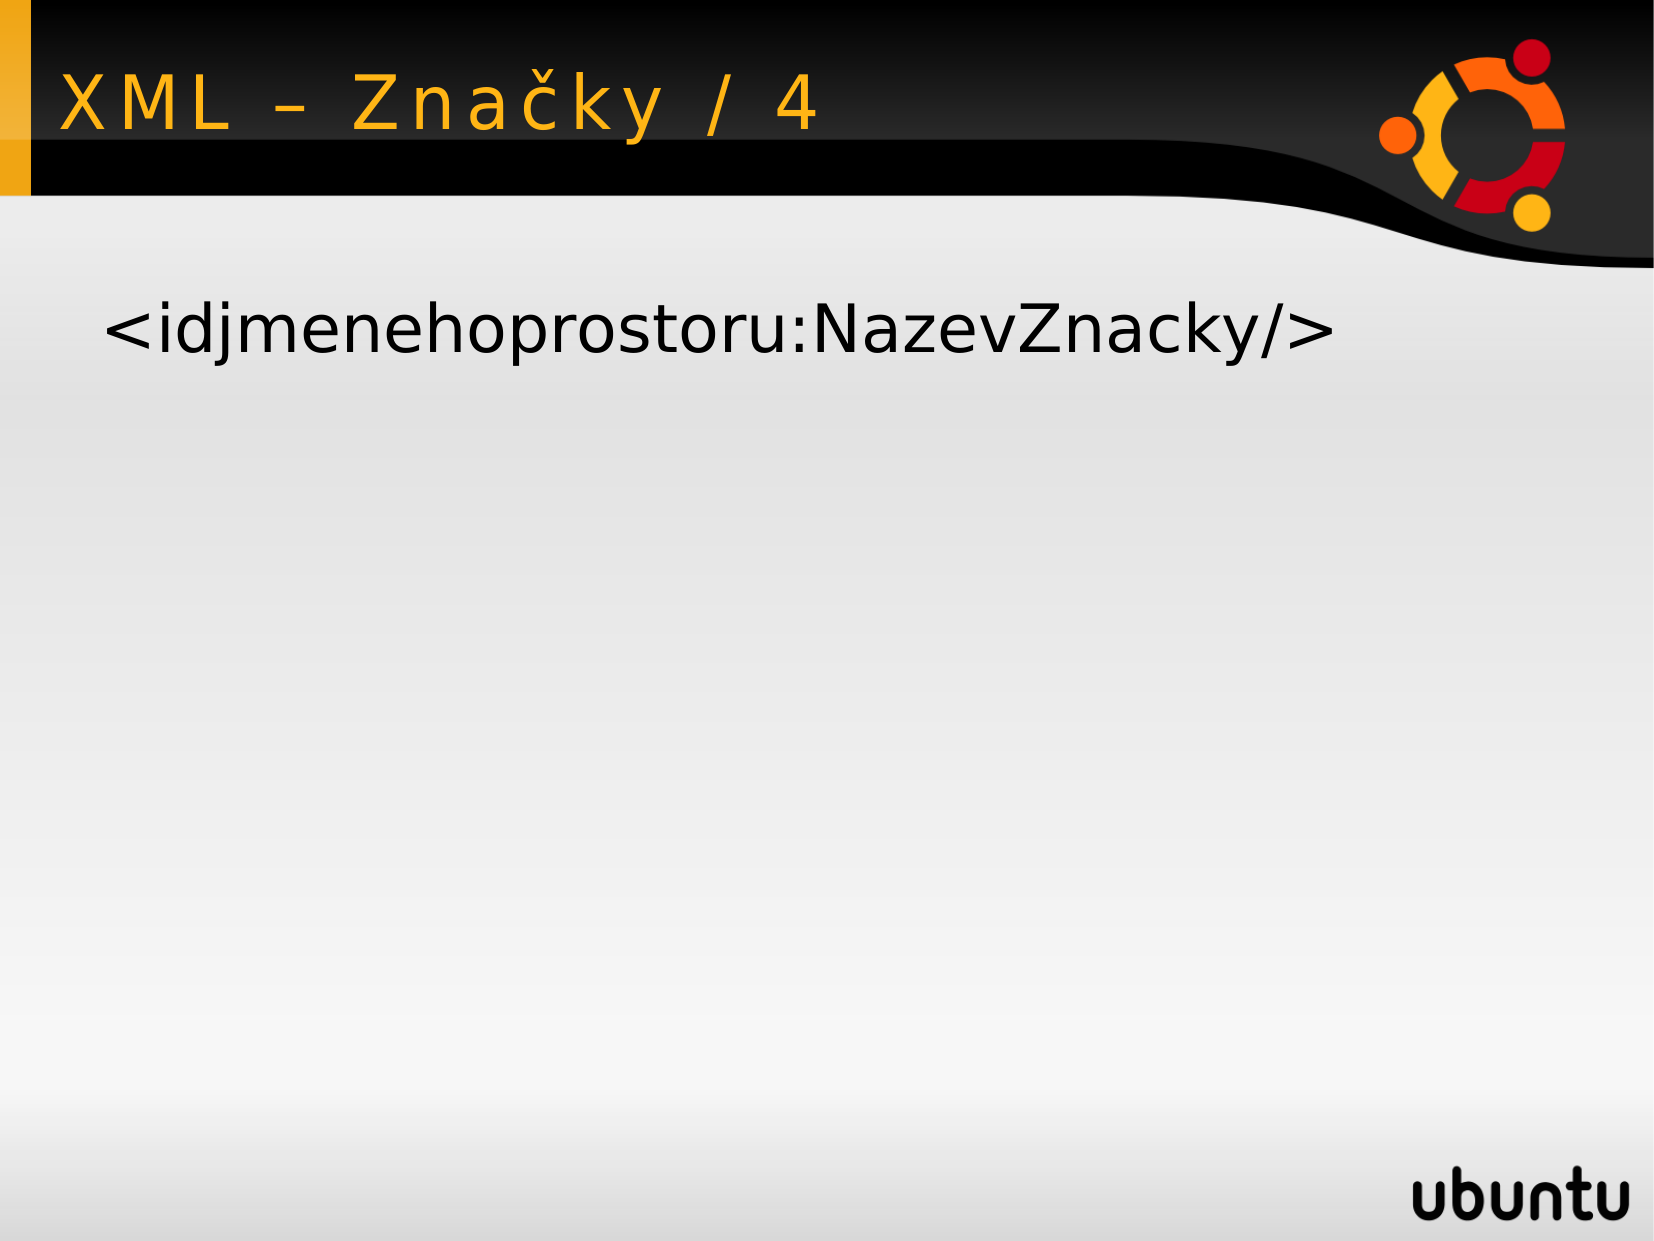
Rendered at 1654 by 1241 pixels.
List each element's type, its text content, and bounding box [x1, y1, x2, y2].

list <idjmenehoprostoru:NazevZnacky/> [82, 290, 1571, 1109]
title XML – Značky / 4 [59, 29, 1270, 178]
picture [0, 0, 1654, 1241]
